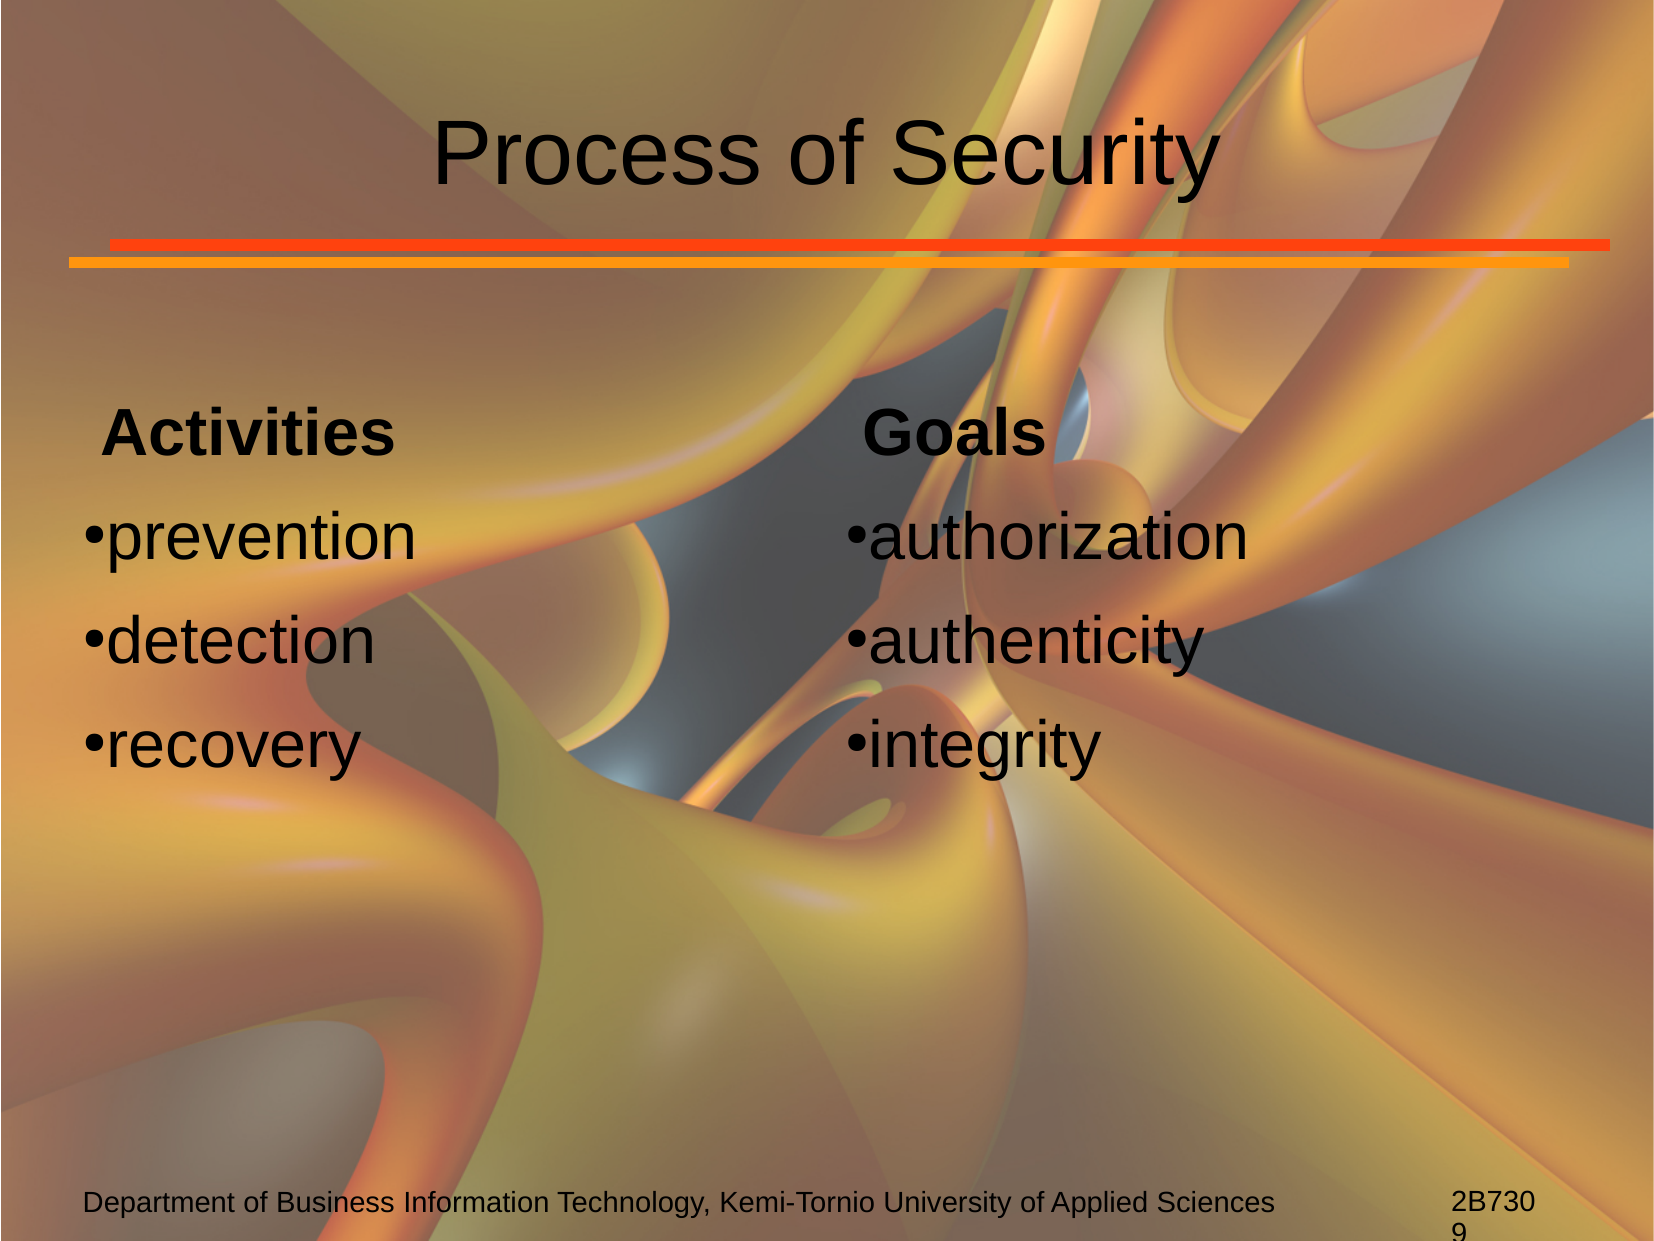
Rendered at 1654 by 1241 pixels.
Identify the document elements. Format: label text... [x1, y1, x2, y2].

list Activities prevention detection recovery [82, 290, 809, 1109]
list Goals authorization authenticity integrity [845, 290, 1572, 1094]
title Process of Security [82, 49, 1571, 257]
